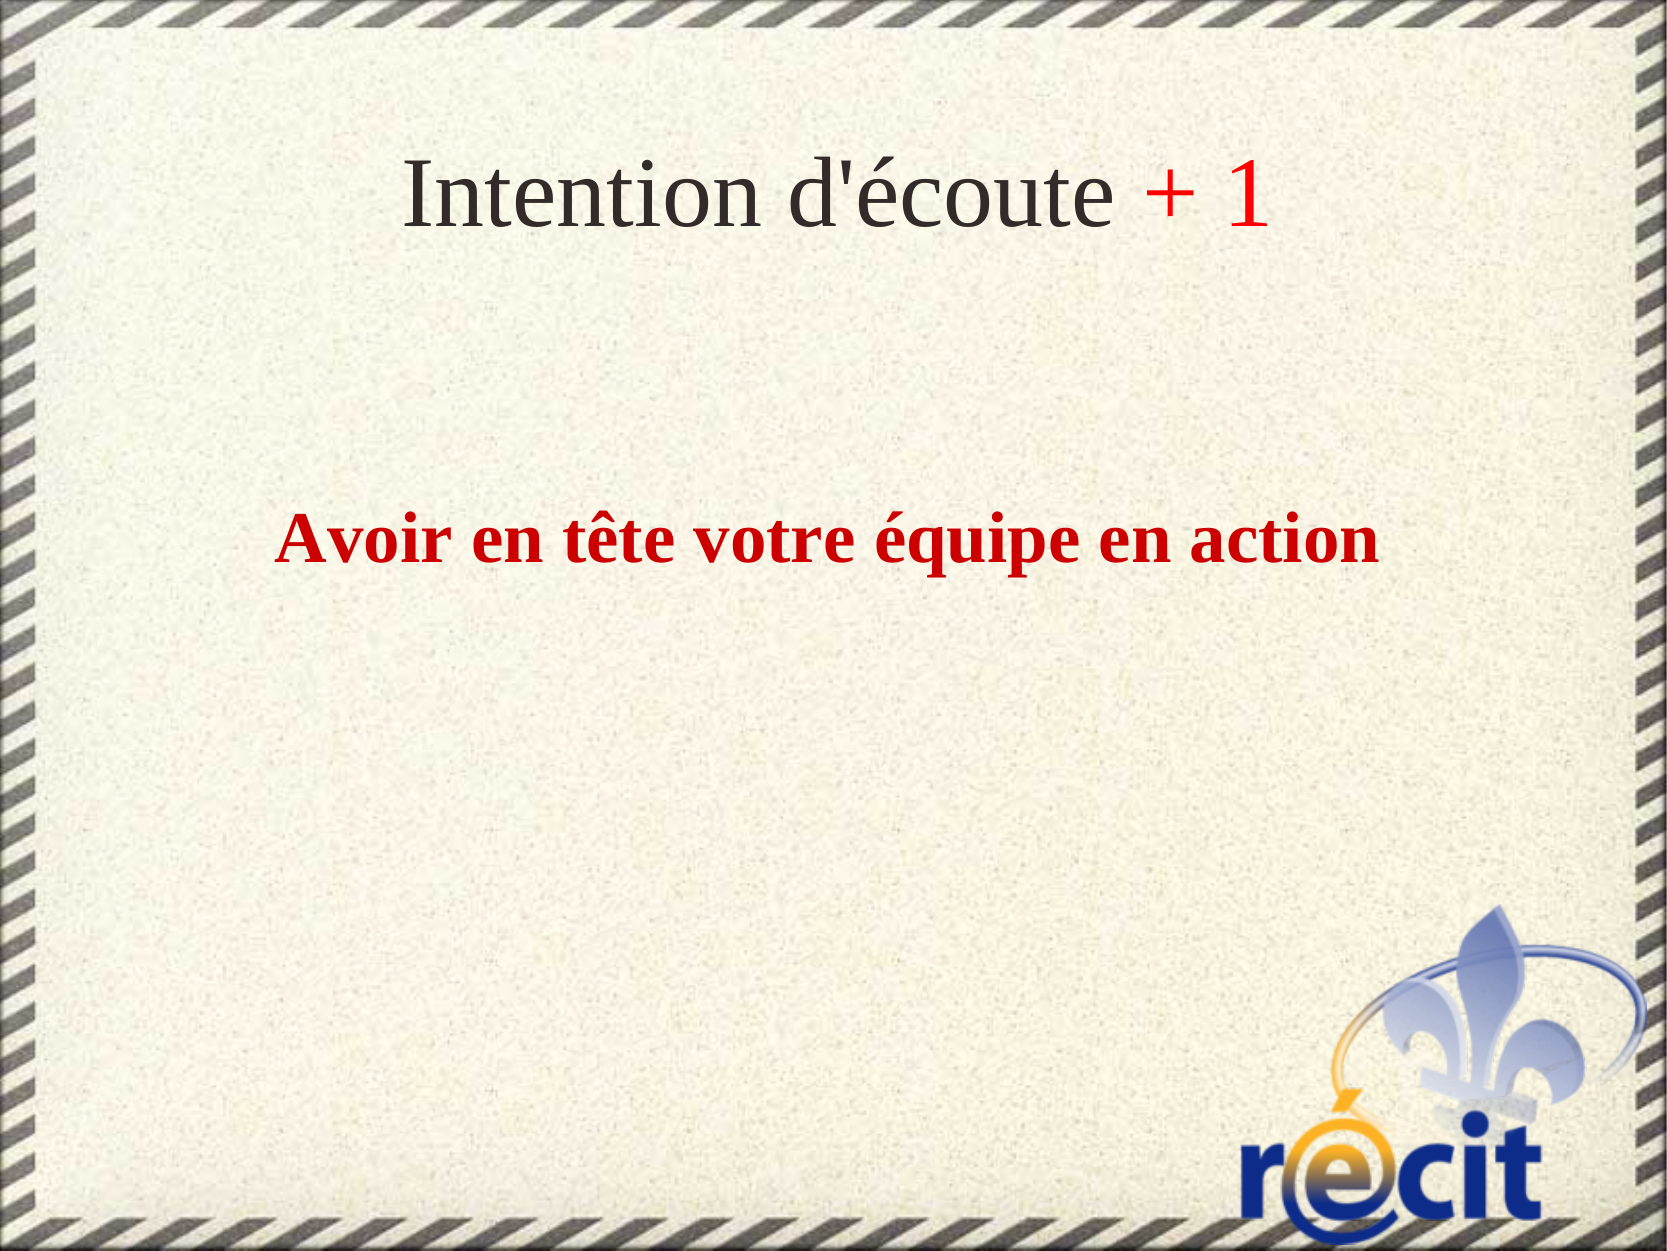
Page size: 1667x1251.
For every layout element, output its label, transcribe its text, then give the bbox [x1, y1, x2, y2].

picture [0, 0, 1667, 1251]
title Intention d'écoute + 1 [145, 142, 1530, 341]
subtitle Avoir en tête votre équipe en action [56, 501, 1600, 609]
